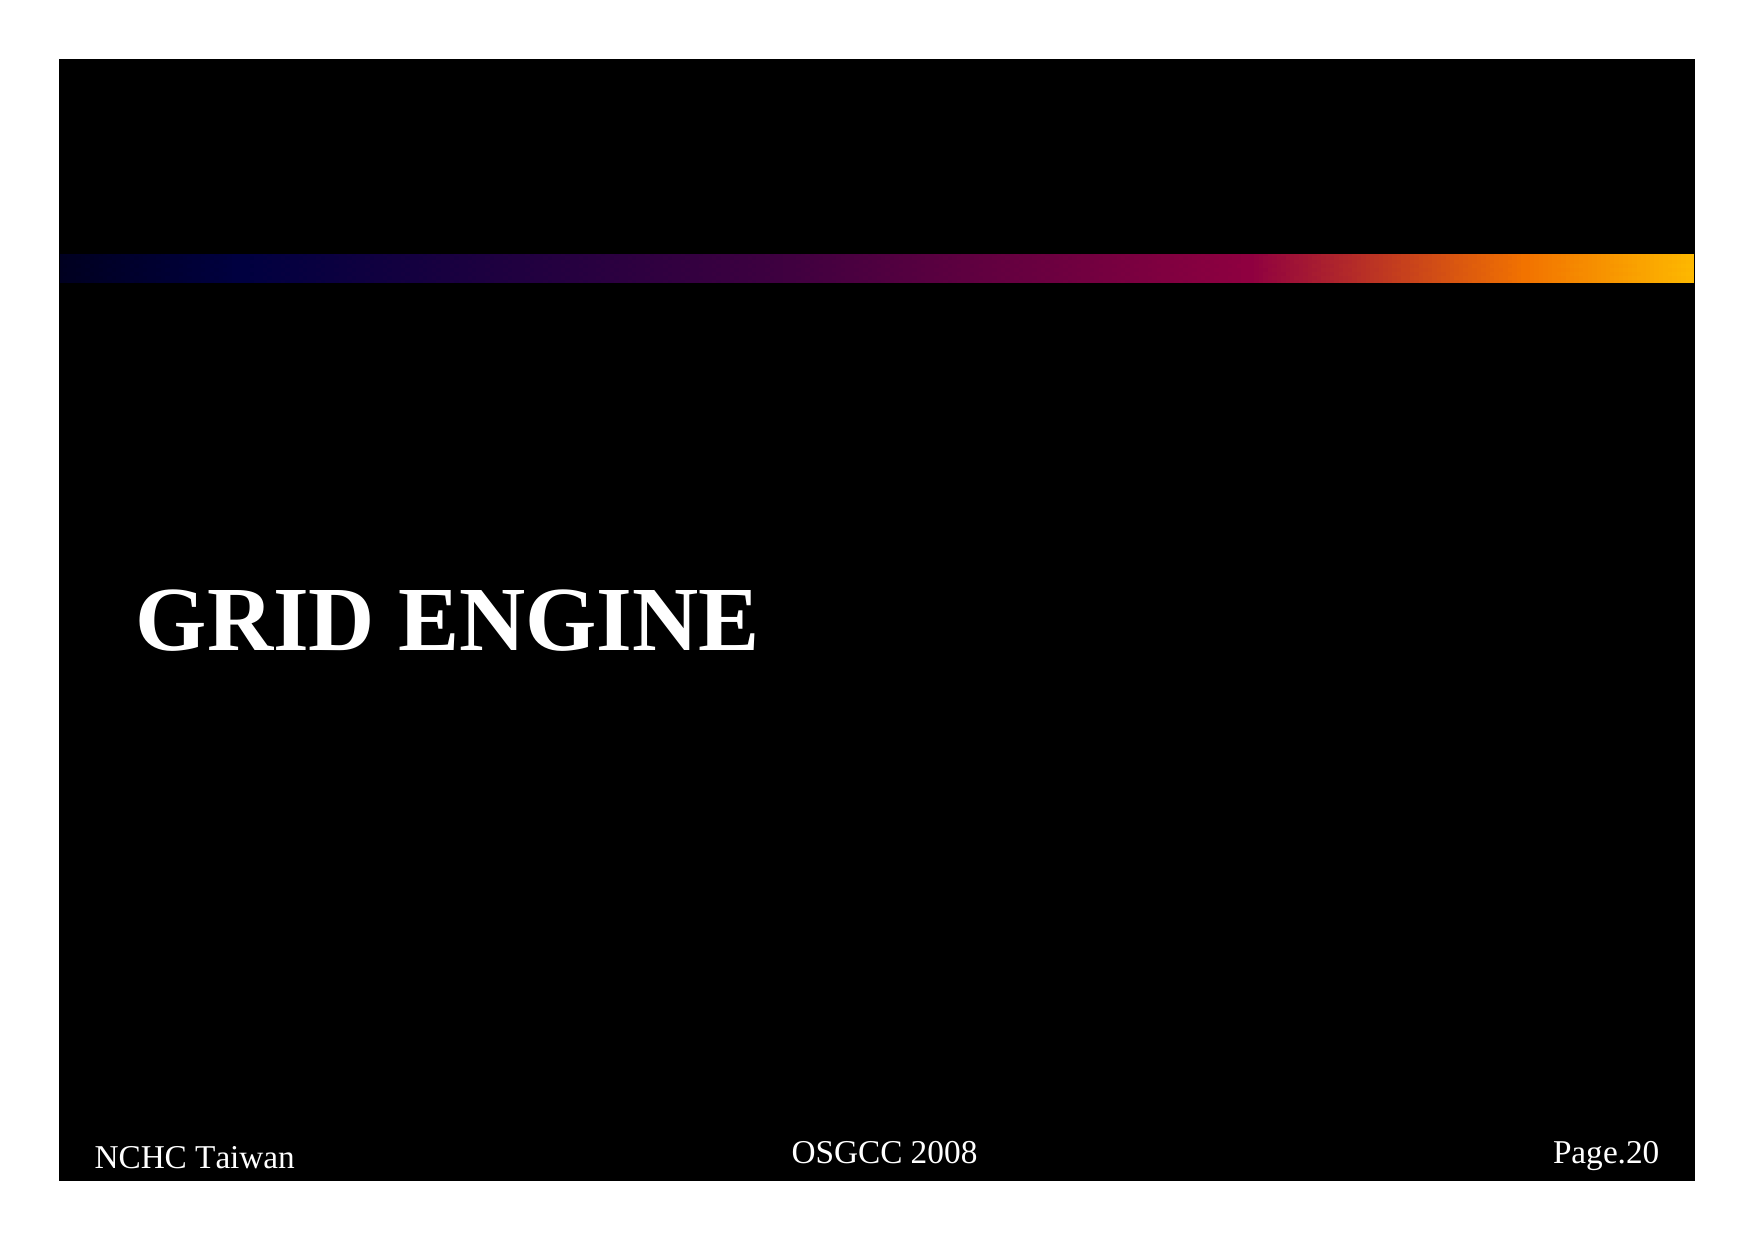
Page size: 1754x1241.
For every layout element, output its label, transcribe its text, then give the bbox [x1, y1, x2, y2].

picture [60, 254, 1694, 283]
list GRID ENGINE [118, 307, 1610, 1075]
